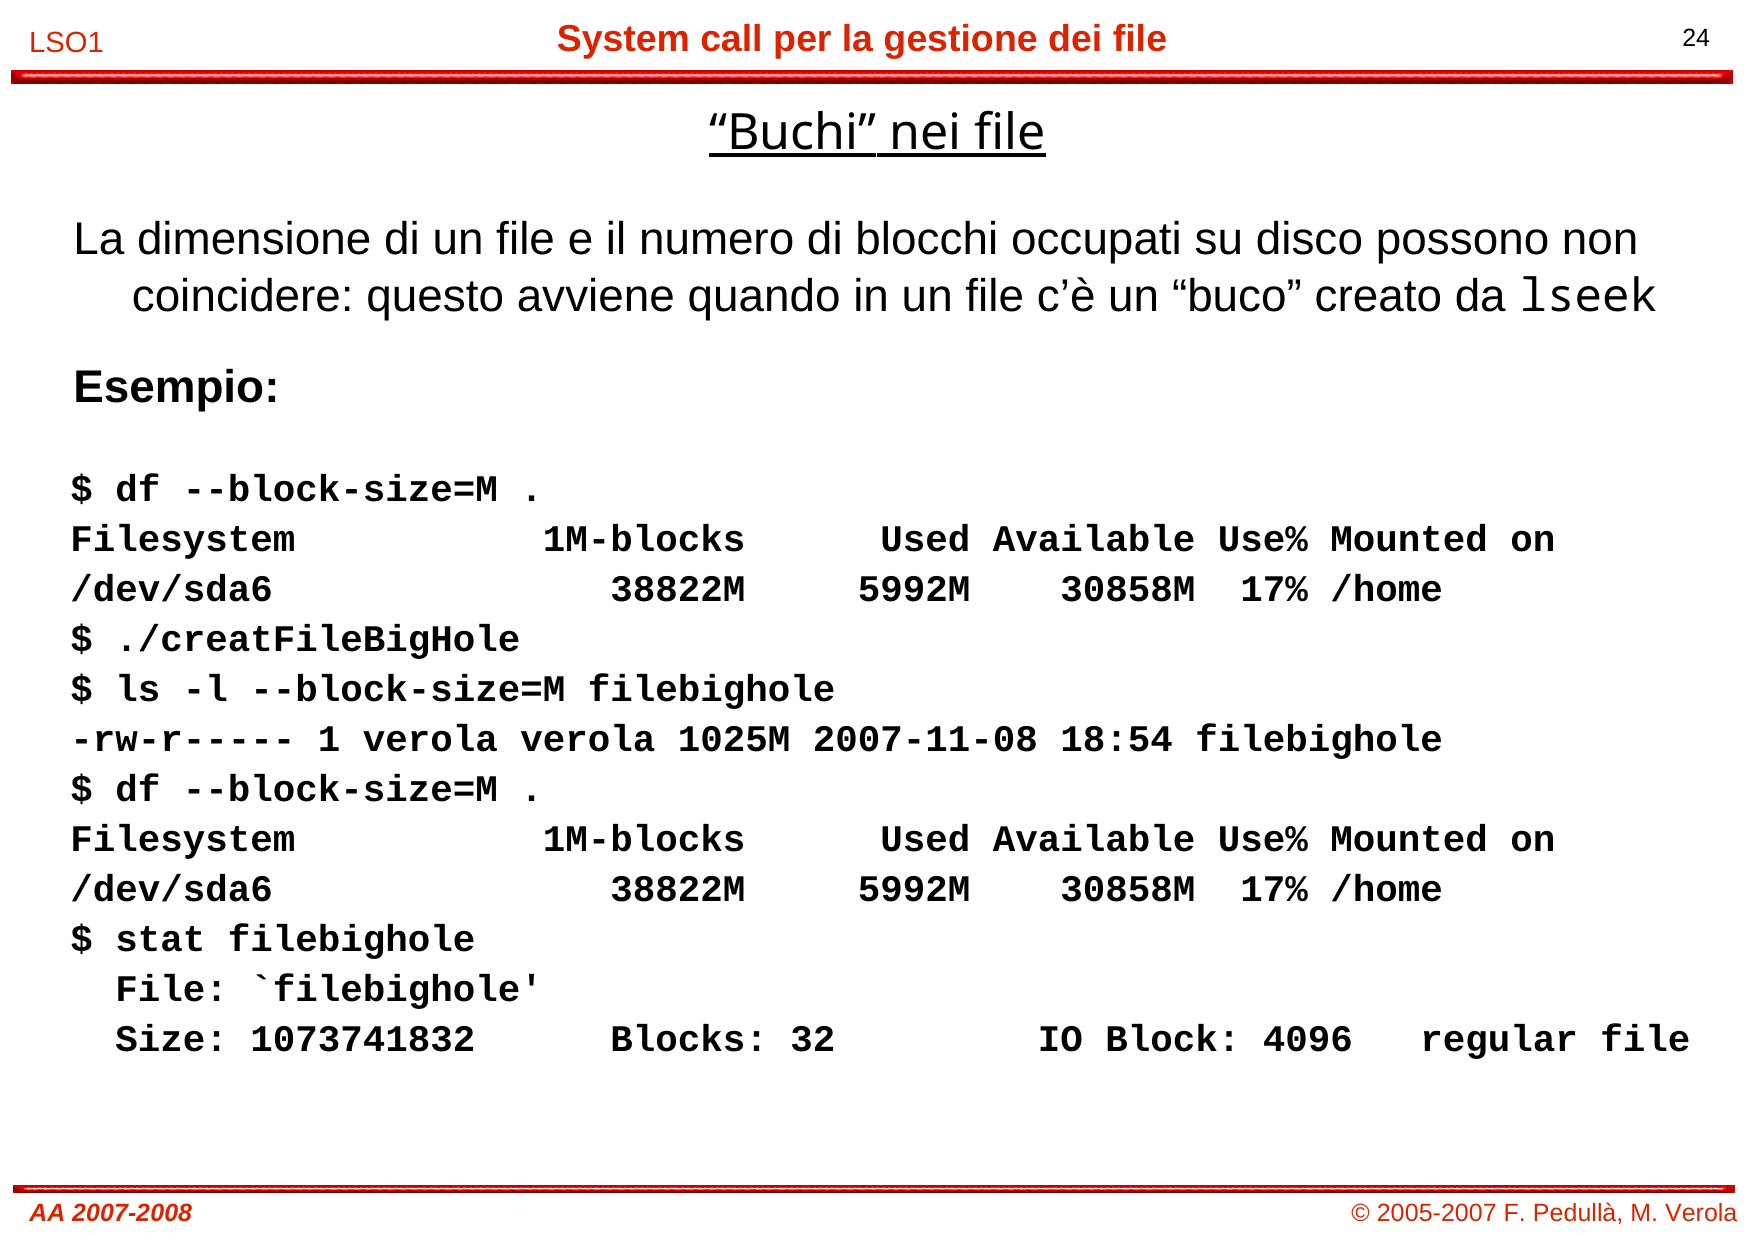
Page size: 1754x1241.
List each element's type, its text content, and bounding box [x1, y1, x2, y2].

title “Buchi” nei file [487, 84, 1268, 180]
list La dimensione di un file e il numero di blocchi occupati su disco possono non coincidere: questo avviene quando in un file c’è un “buco” creato da lseek Esempio: $ df --block-size=M . Filesystem 1M-blocks Used Available Use% Mounted on /dev/sda6 38822M 5992M 30858M 17% /home $ ./creatFileBigHole $ ls -l --block-size=M filebighole -rw-r----- 1 verola verola 1025M 2007-11-08 18:54 filebighole $ df --block-size=M . Filesystem 1M-blocks Used Available Use% Mounted on /dev/sda6 38822M 5992M 30858M 17% /home $ stat filebighole File: `filebighole' Size: 1073741832 Blocks: 32 IO Block: 4096 regular file [55, 207, 1711, 1169]
picture [11, 70, 1733, 84]
picture [13, 1185, 1735, 1193]
